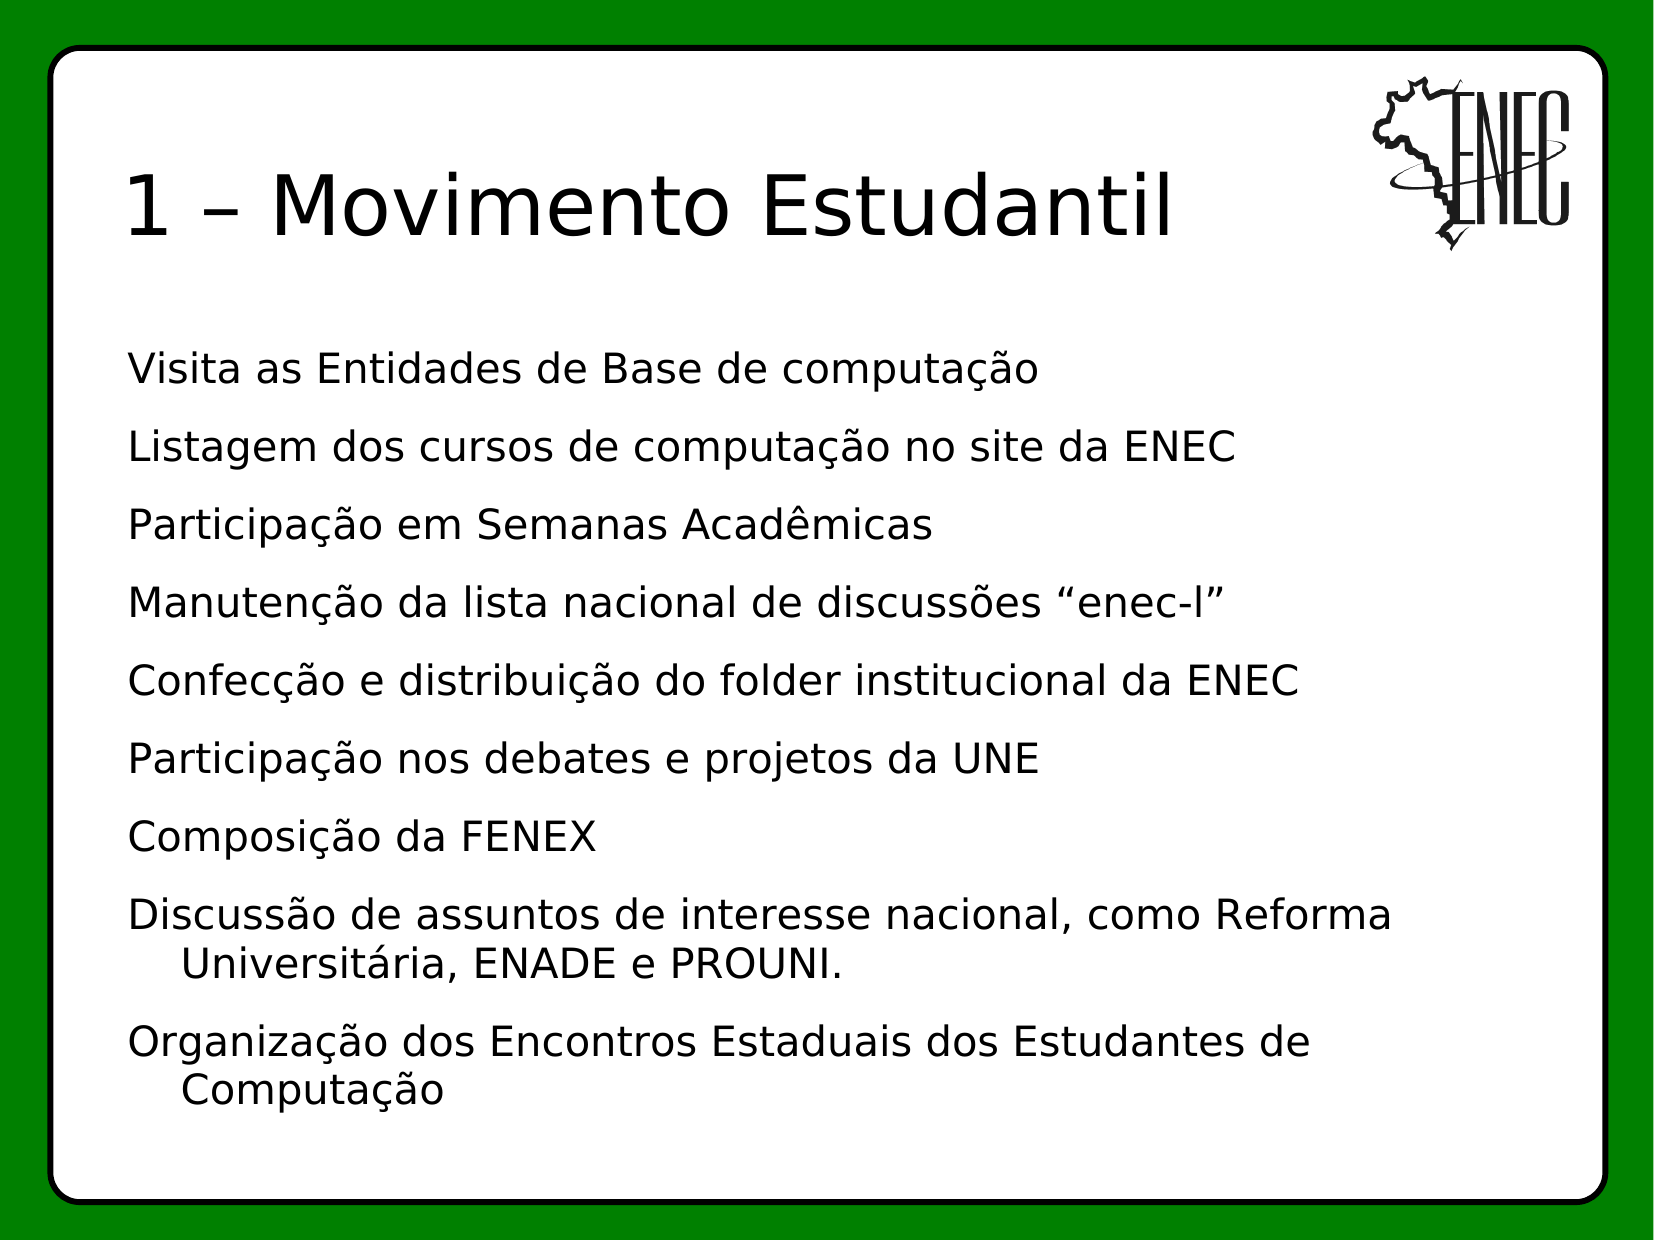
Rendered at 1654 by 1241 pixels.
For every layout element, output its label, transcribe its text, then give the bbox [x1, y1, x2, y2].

title 1 – Movimento Estudantil [121, 102, 1534, 311]
list Visita as Entidades de Base de computação Listagem dos cursos de computação no site da ENEC Participação em Semanas Acadêmicas Manutenção da lista nacional de discussões “enec-l” Confecção e distribuição do folder institucional da ENEC Participação nos debates e projetos da UNE Composição da FENEX Discussão de assuntos de interesse nacional, como Reforma Universitária, ENADE e PROUNI. Organização dos Encontros Estaduais dos Estudantes de Computação [109, 344, 1512, 1127]
picture [1367, 71, 1575, 273]
